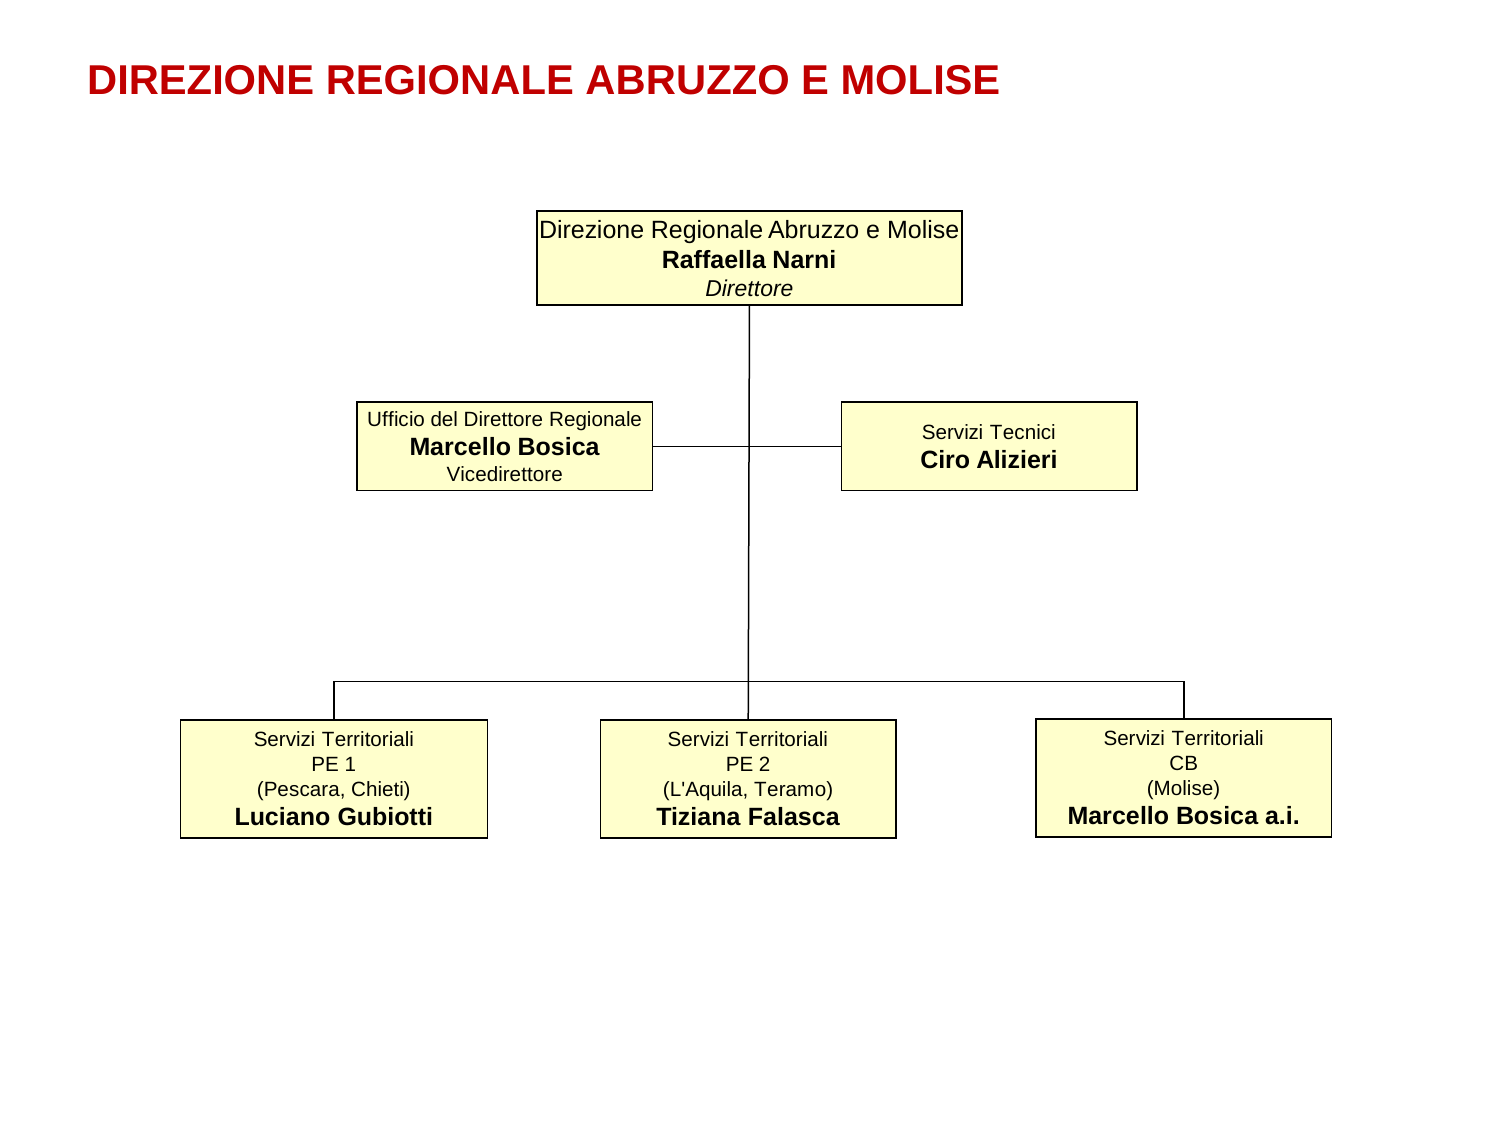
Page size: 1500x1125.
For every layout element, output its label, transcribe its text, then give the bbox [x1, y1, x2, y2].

picture [179, 206, 1333, 847]
title DIREZIONE REGIONALE ABRUZZO E MOLISE [72, 45, 1462, 128]
